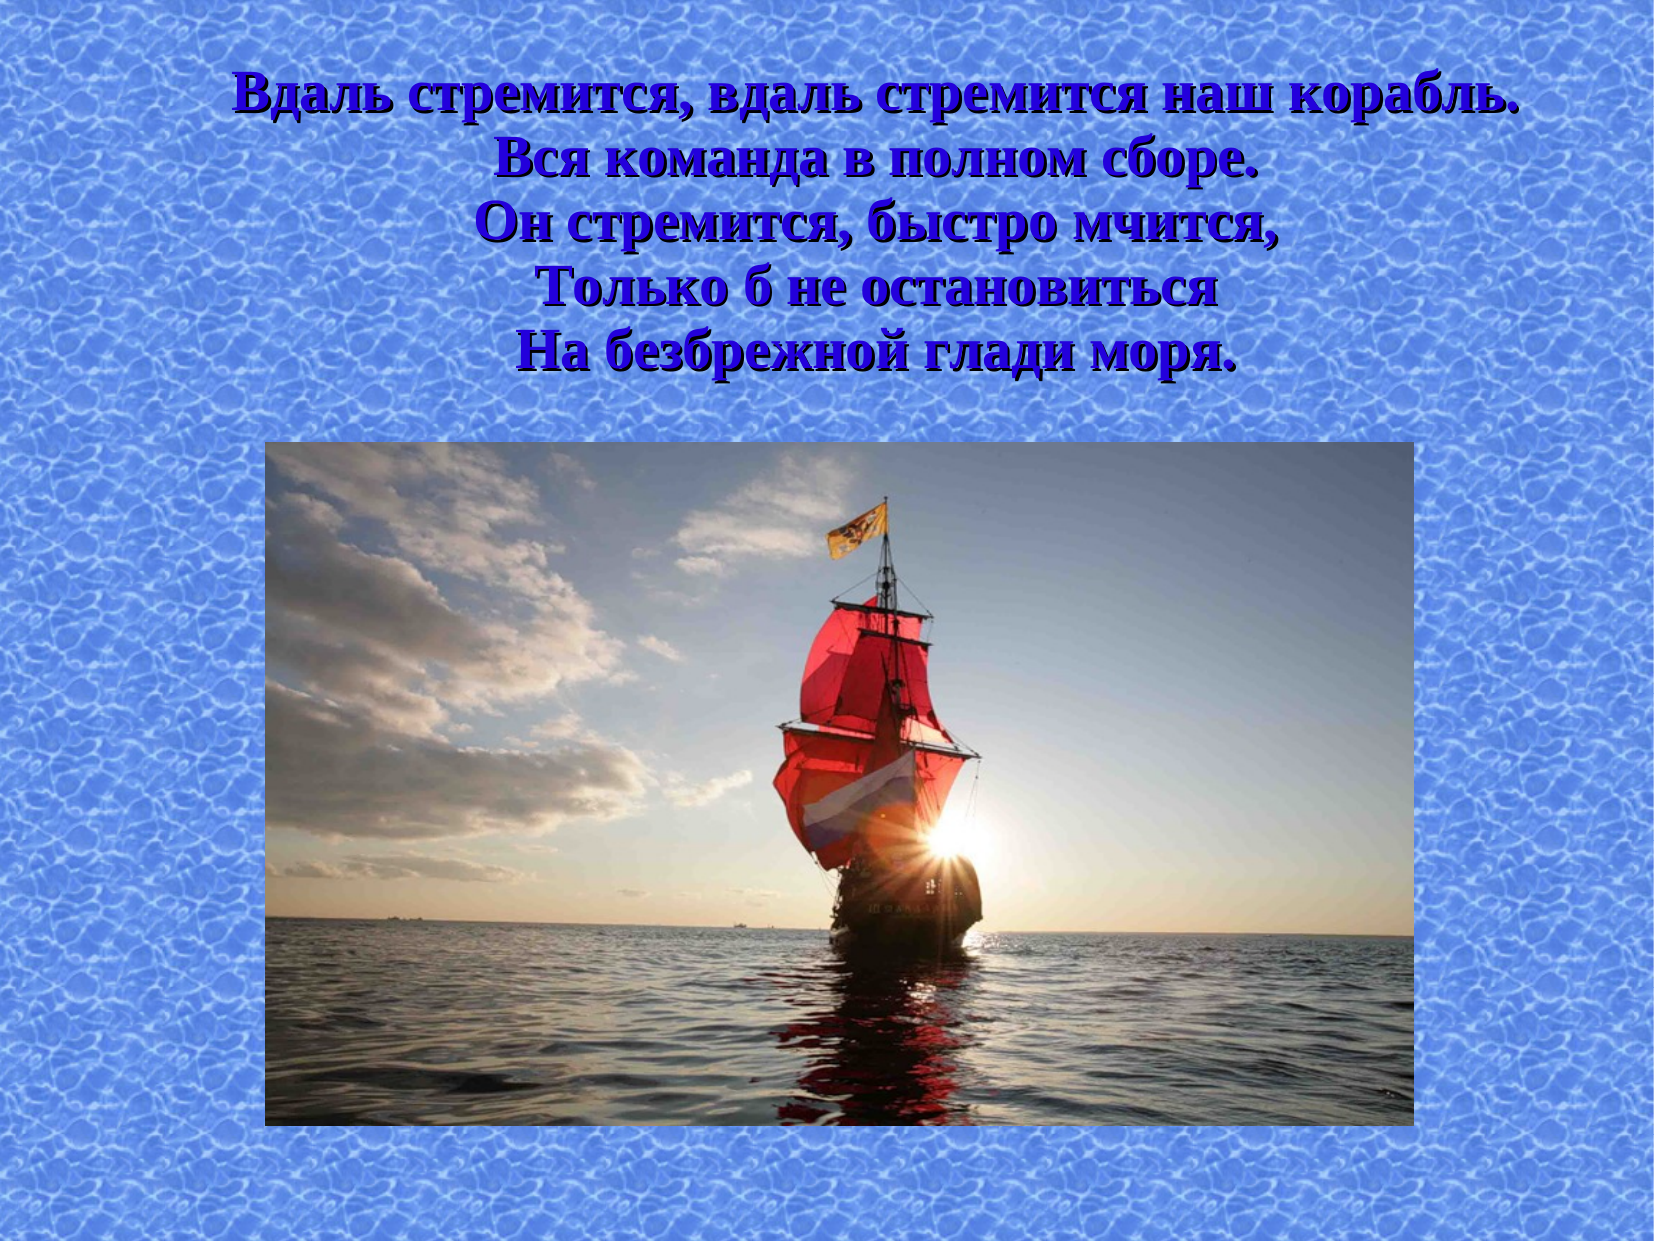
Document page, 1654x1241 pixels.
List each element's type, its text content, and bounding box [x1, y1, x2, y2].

title Вдаль стремится, вдаль стремится наш корабль. Вся команда в полном сборе. Он стремится, быстро мчится, Только б не остановиться На безбрежной глади моря. [177, 55, 1590, 385]
picture [0, 0, 1654, 1241]
